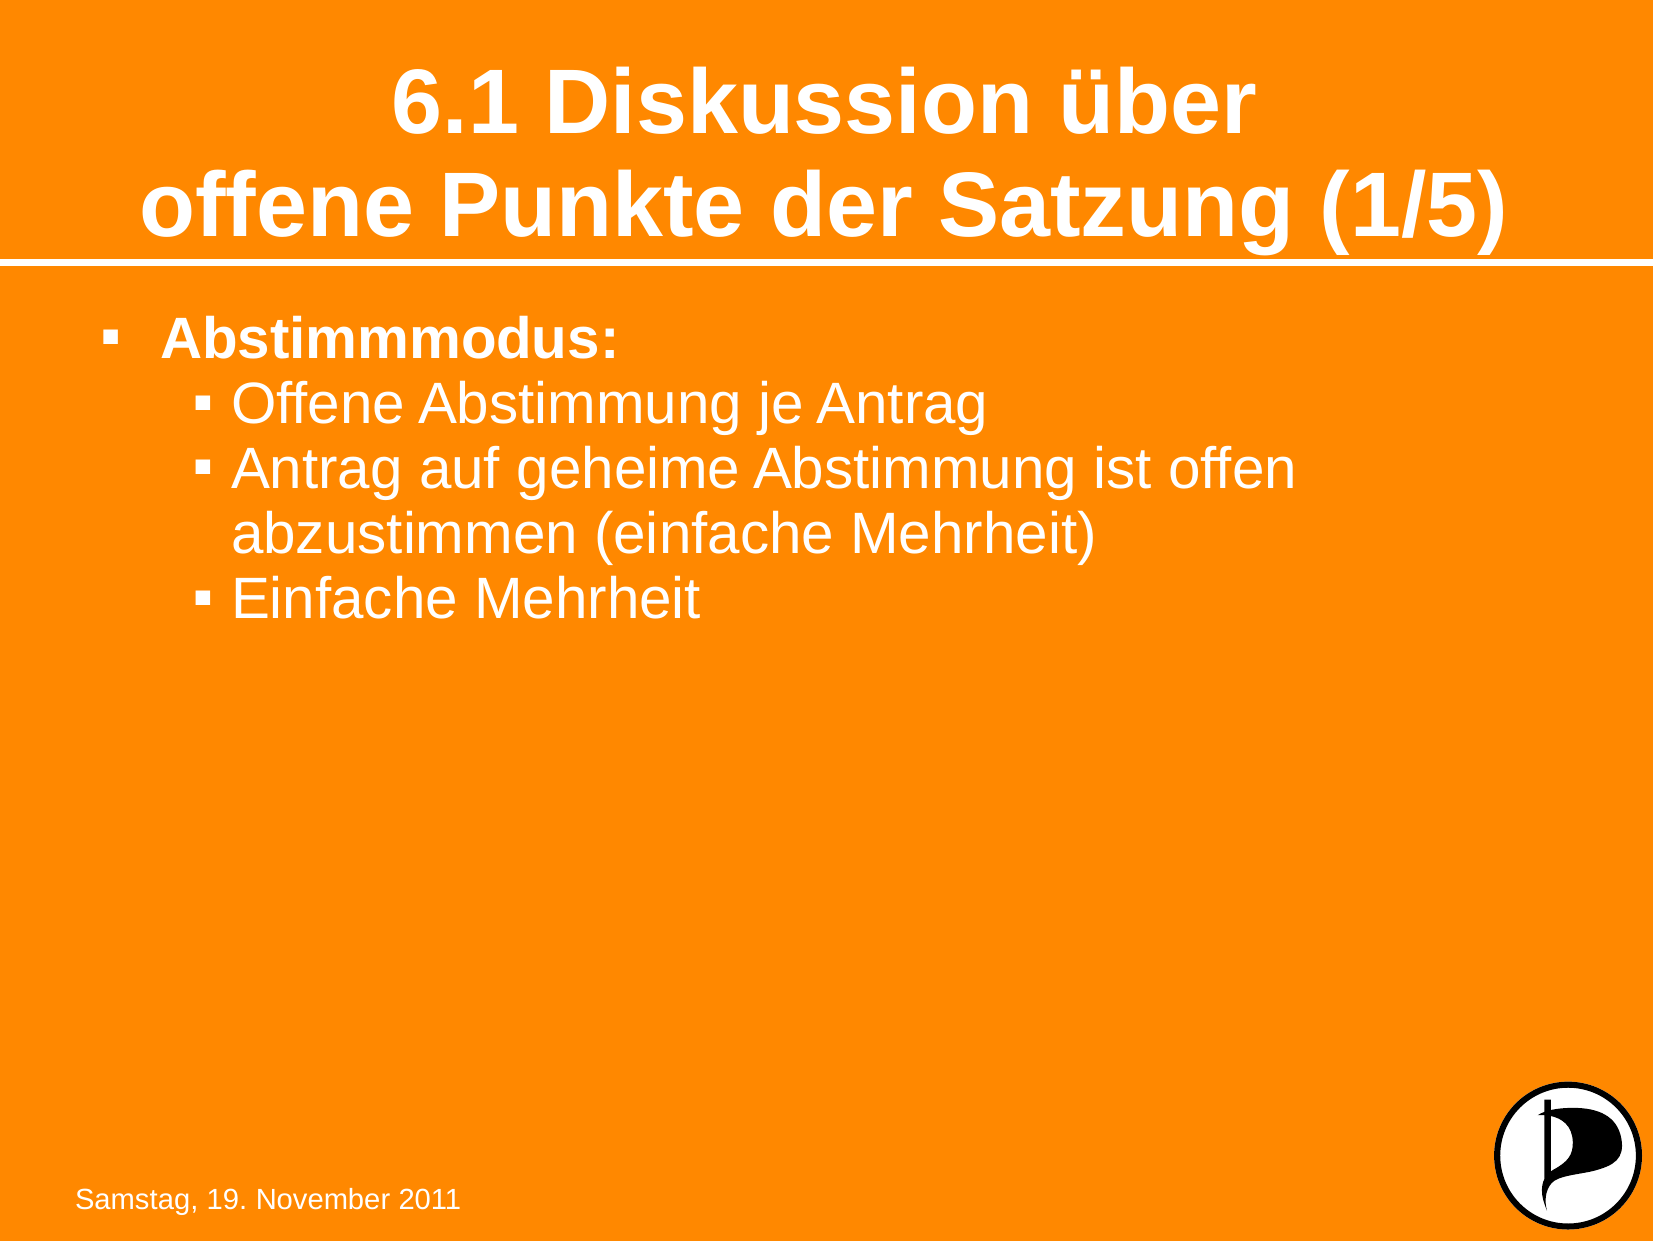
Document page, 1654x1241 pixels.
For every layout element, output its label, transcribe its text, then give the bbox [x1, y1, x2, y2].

subtitle Abstimmmodus: Offene Abstimmung je Antrag Antrag auf geheime Abstimmung ist offen abzustimmen (einfache Mehrheit) Einfache Mehrheit [75, 306, 1563, 976]
title 6.1 Diskussion über offene Punkte der Satzung (1/5) [37, 49, 1613, 257]
